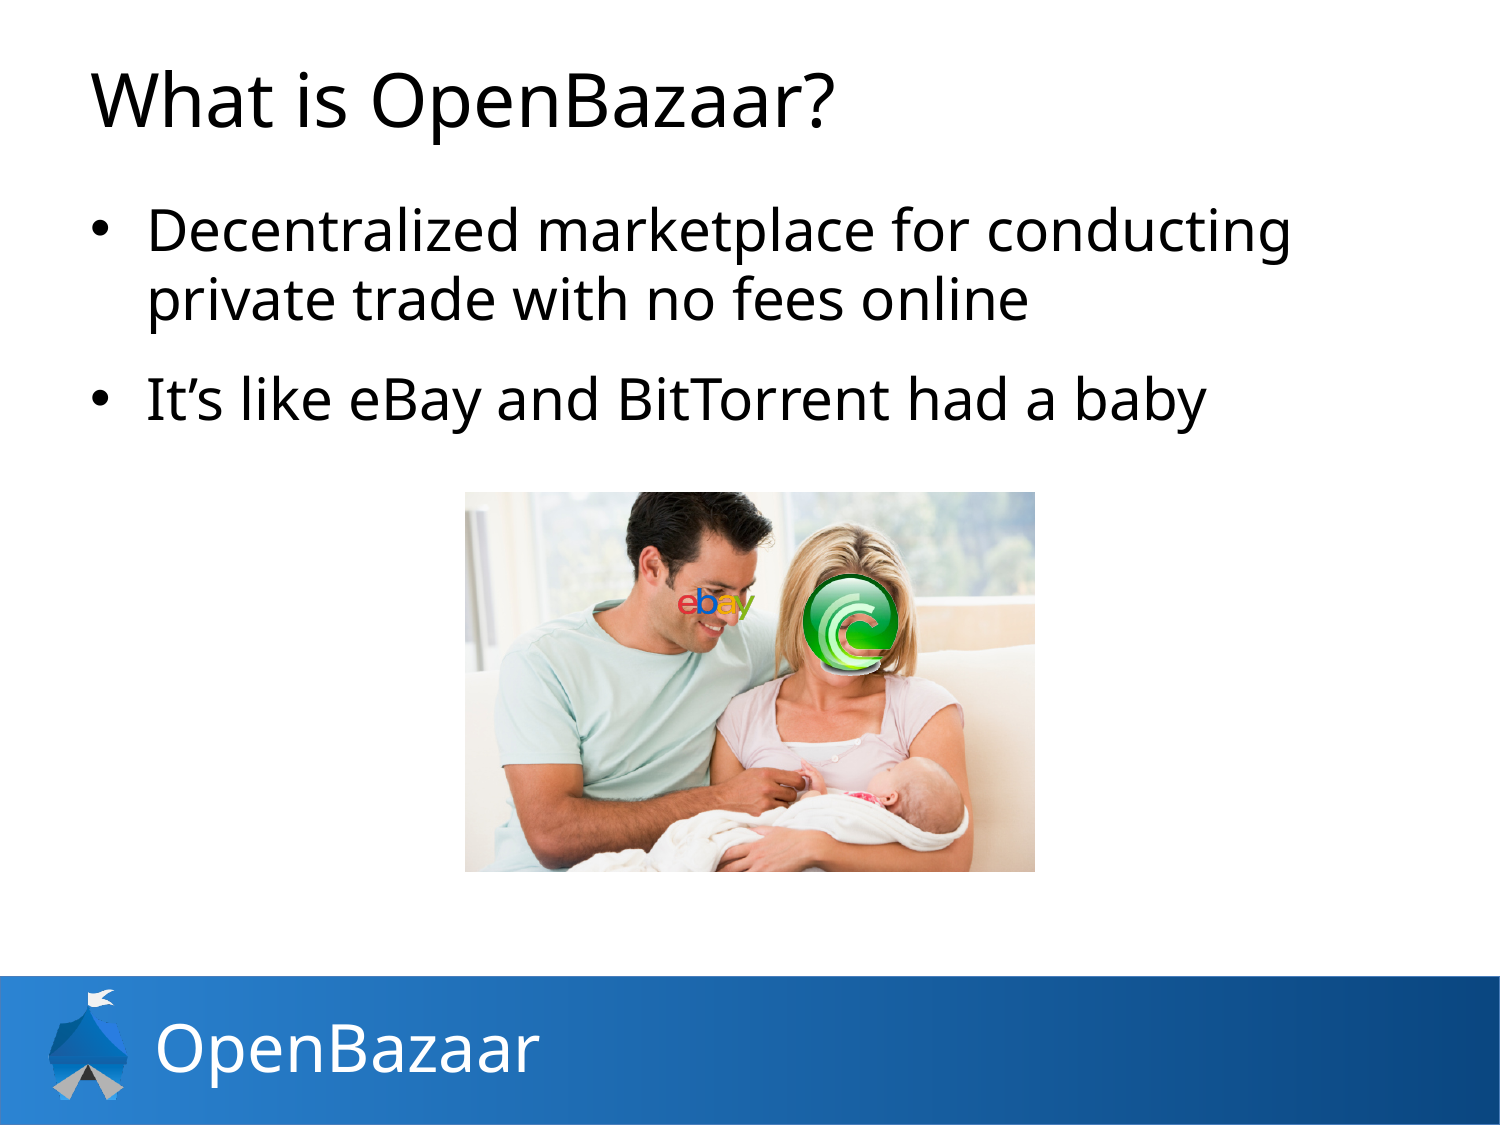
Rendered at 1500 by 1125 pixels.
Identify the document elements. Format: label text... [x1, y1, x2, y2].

list Decentralized marketplace for conducting private trade with no fees online It’s like eBay and BitTorrent had a baby [75, 185, 1425, 949]
title What is OpenBazaar? [75, 45, 1425, 155]
picture [40, 985, 136, 1105]
picture [465, 492, 1035, 872]
